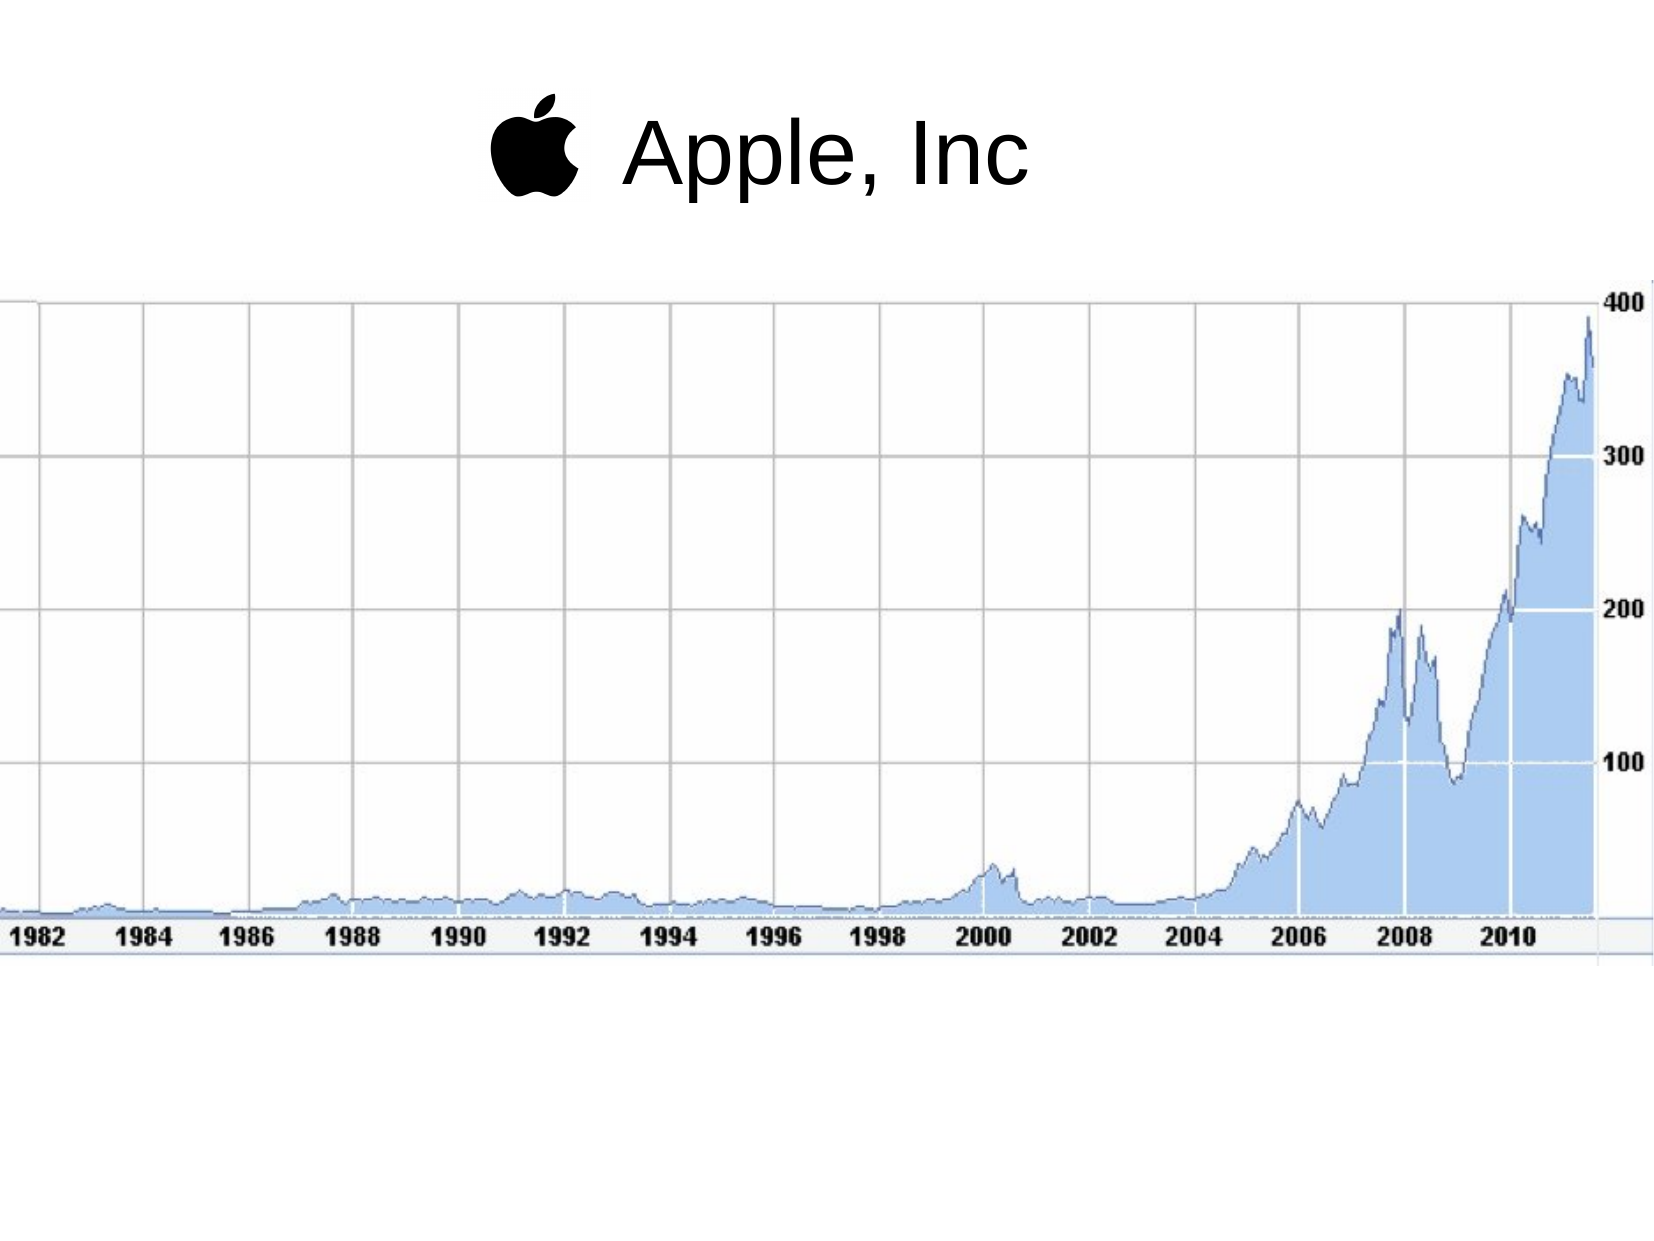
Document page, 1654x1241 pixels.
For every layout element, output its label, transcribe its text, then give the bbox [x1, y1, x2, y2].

picture [0, 280, 1654, 966]
picture [478, 88, 591, 202]
title Apple, Inc [82, 56, 1571, 250]
